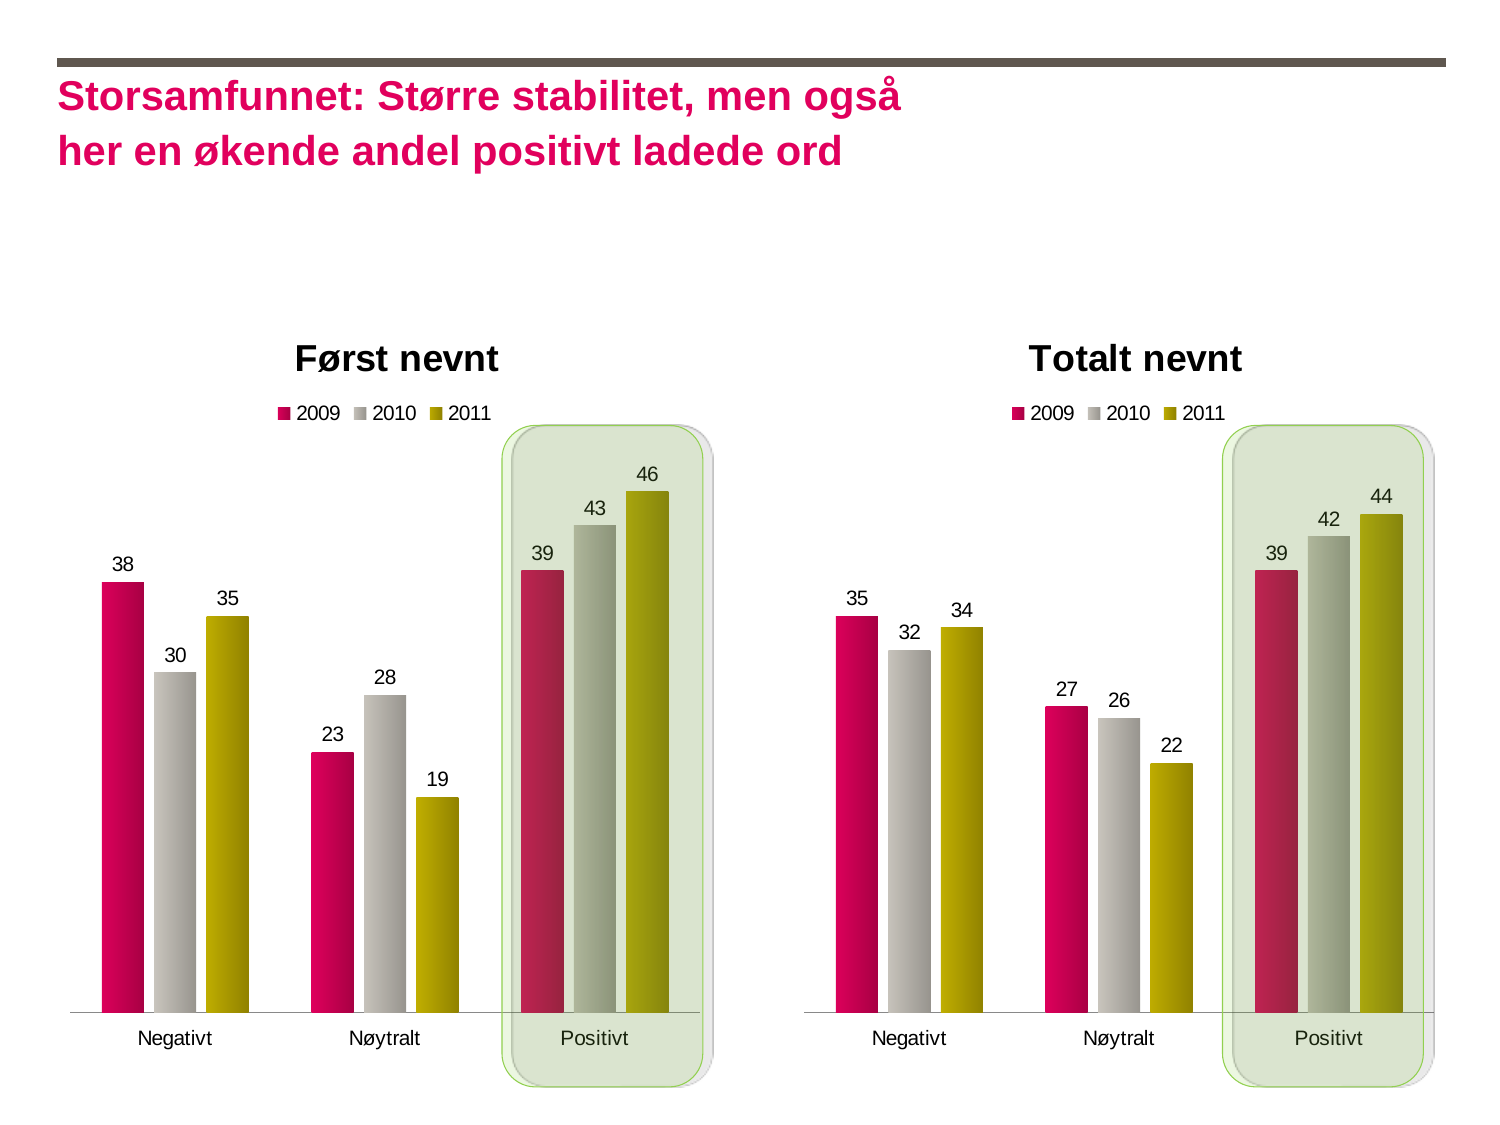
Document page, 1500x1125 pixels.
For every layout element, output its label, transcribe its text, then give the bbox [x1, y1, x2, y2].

text_box [501, 425, 703, 1087]
chart [791, 296, 1447, 1066]
text_box [1222, 425, 1424, 1087]
chart [57, 296, 713, 1066]
title Storsamfunnet: Større stabilitet, men også her en økende andel positivt ladede ord [57, 64, 939, 232]
